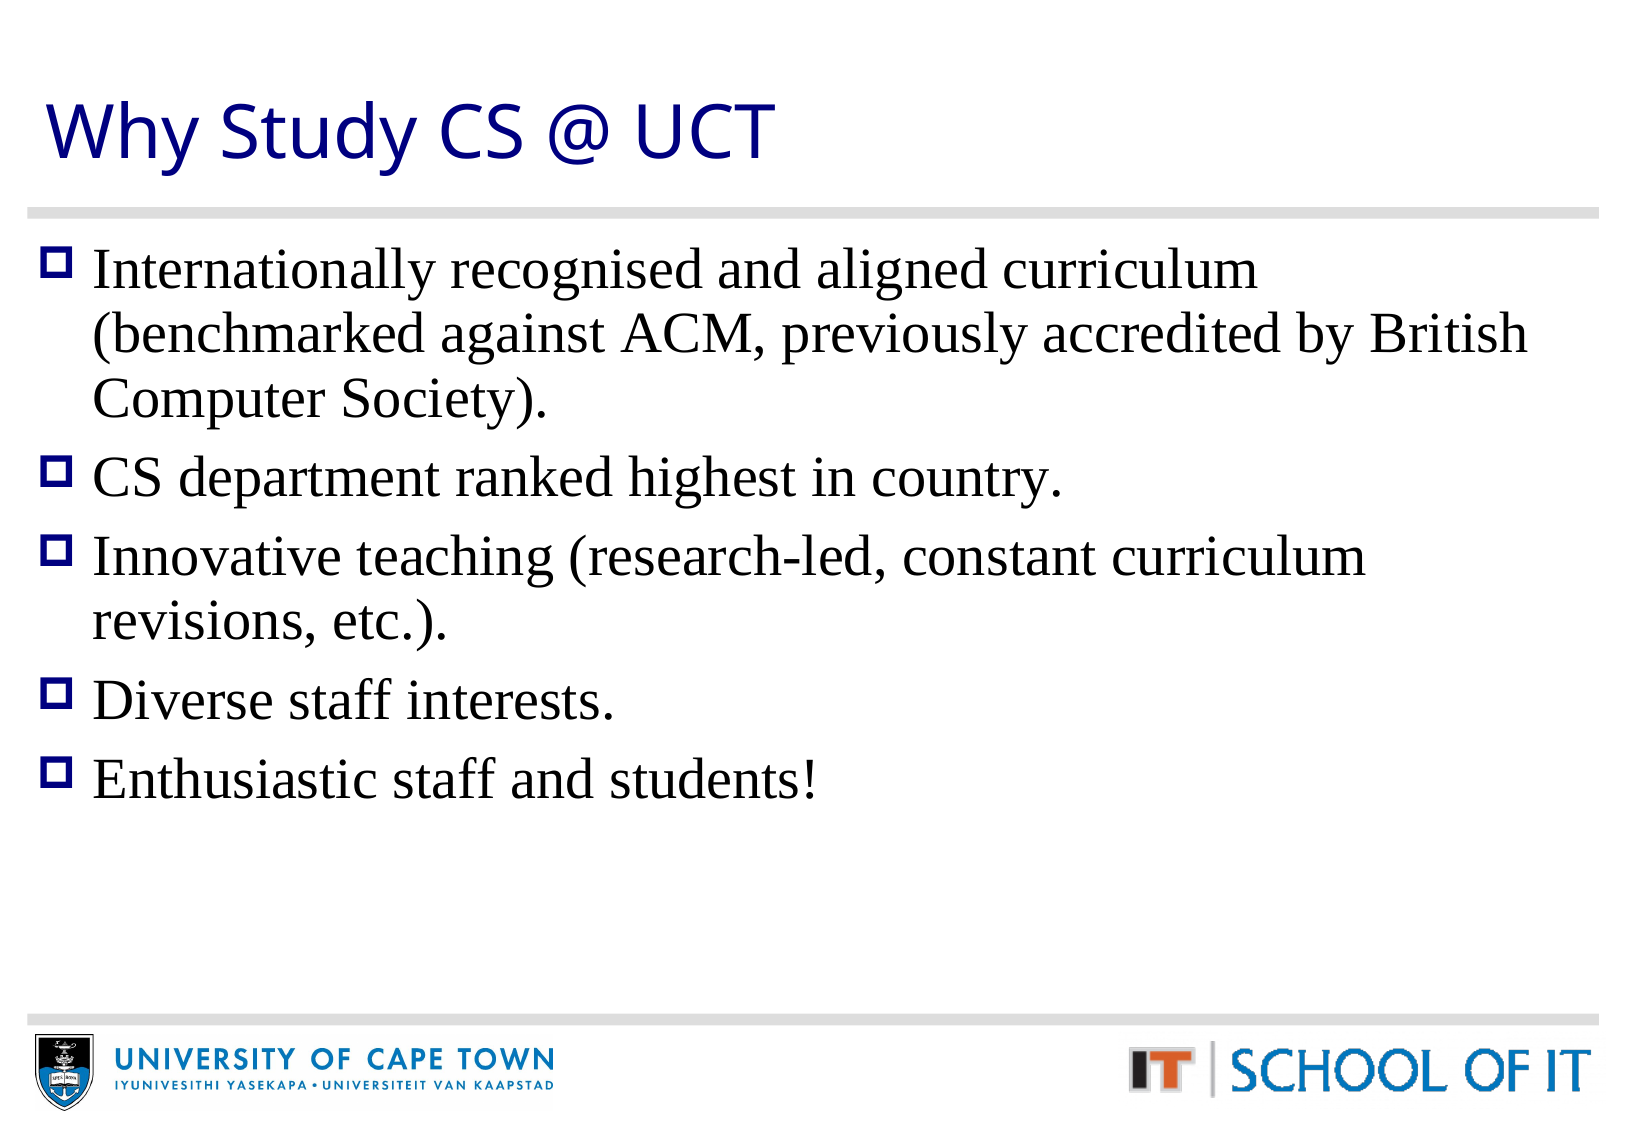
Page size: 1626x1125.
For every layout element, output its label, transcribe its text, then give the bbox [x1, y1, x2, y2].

title Why Study CS @ UCT [45, 66, 1583, 194]
list Internationally recognised and aligned curriculum (benchmarked against ACM, previously accredited by British Computer Society). CS department ranked highest in country. Innovative teaching (research-led, constant curriculum revisions, etc.). Diverse staff interests. Enthusiastic staff and students! [36, 236, 1579, 998]
picture [35, 1034, 553, 1111]
picture [1118, 1030, 1606, 1109]
